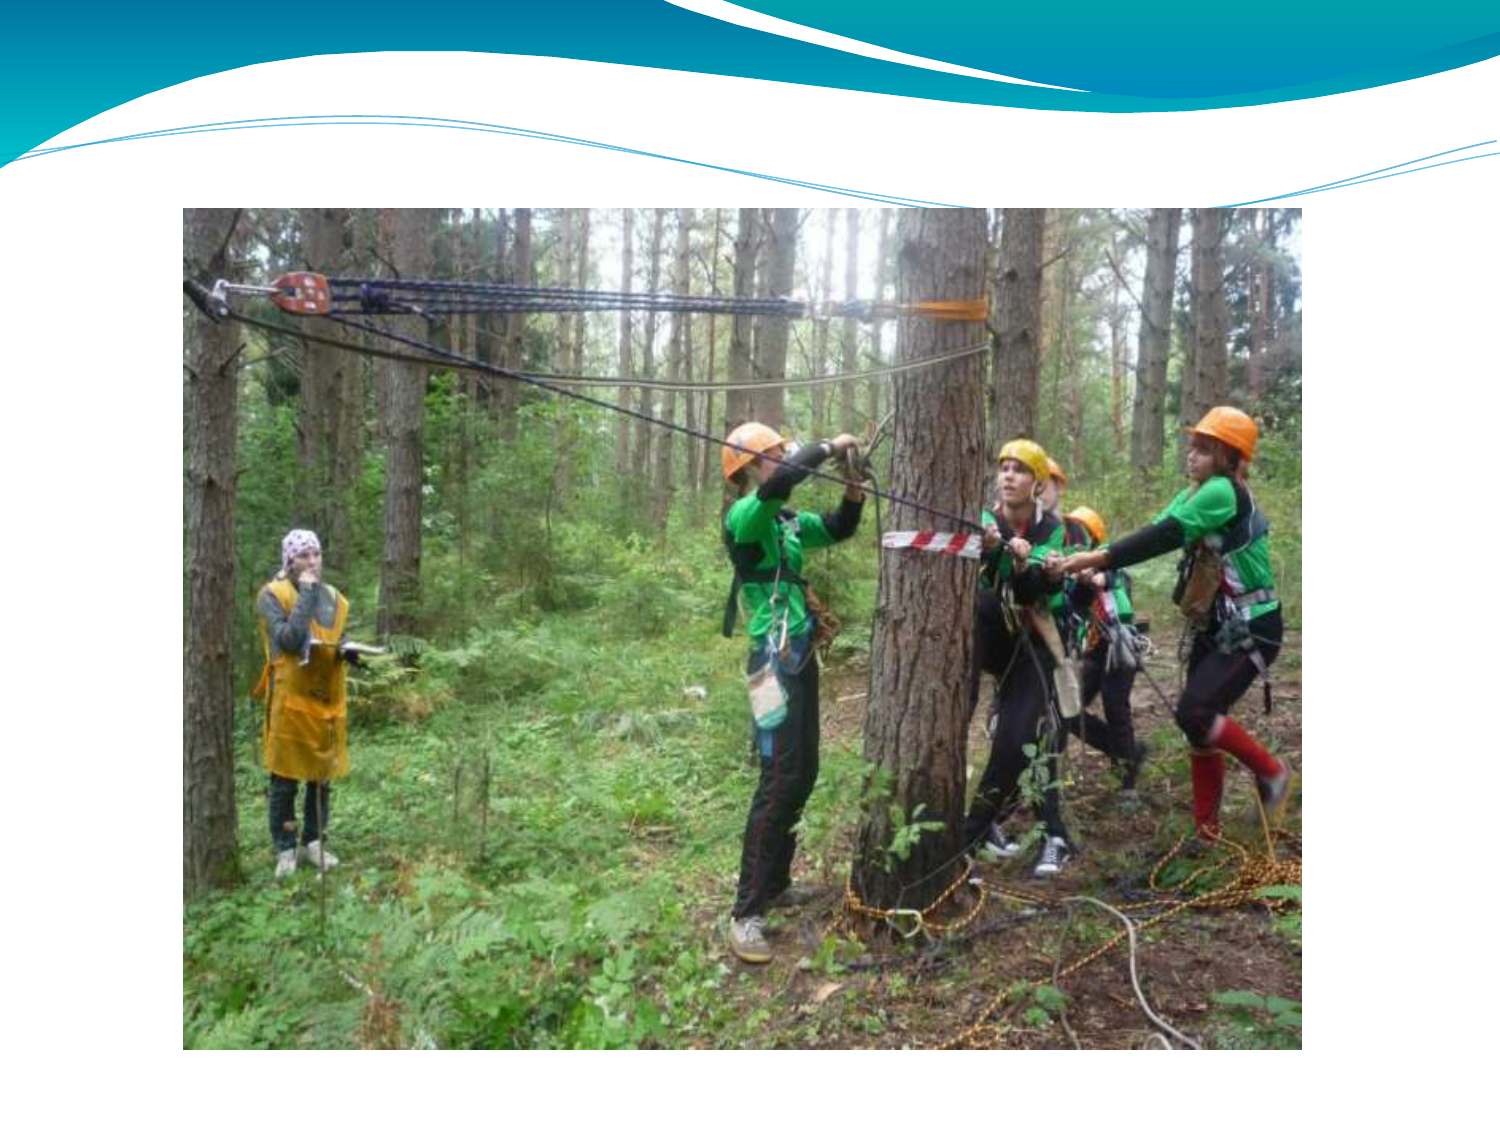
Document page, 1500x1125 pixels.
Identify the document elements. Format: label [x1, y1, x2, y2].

picture [183, 208, 1302, 1050]
title [75, 115, 1425, 303]
